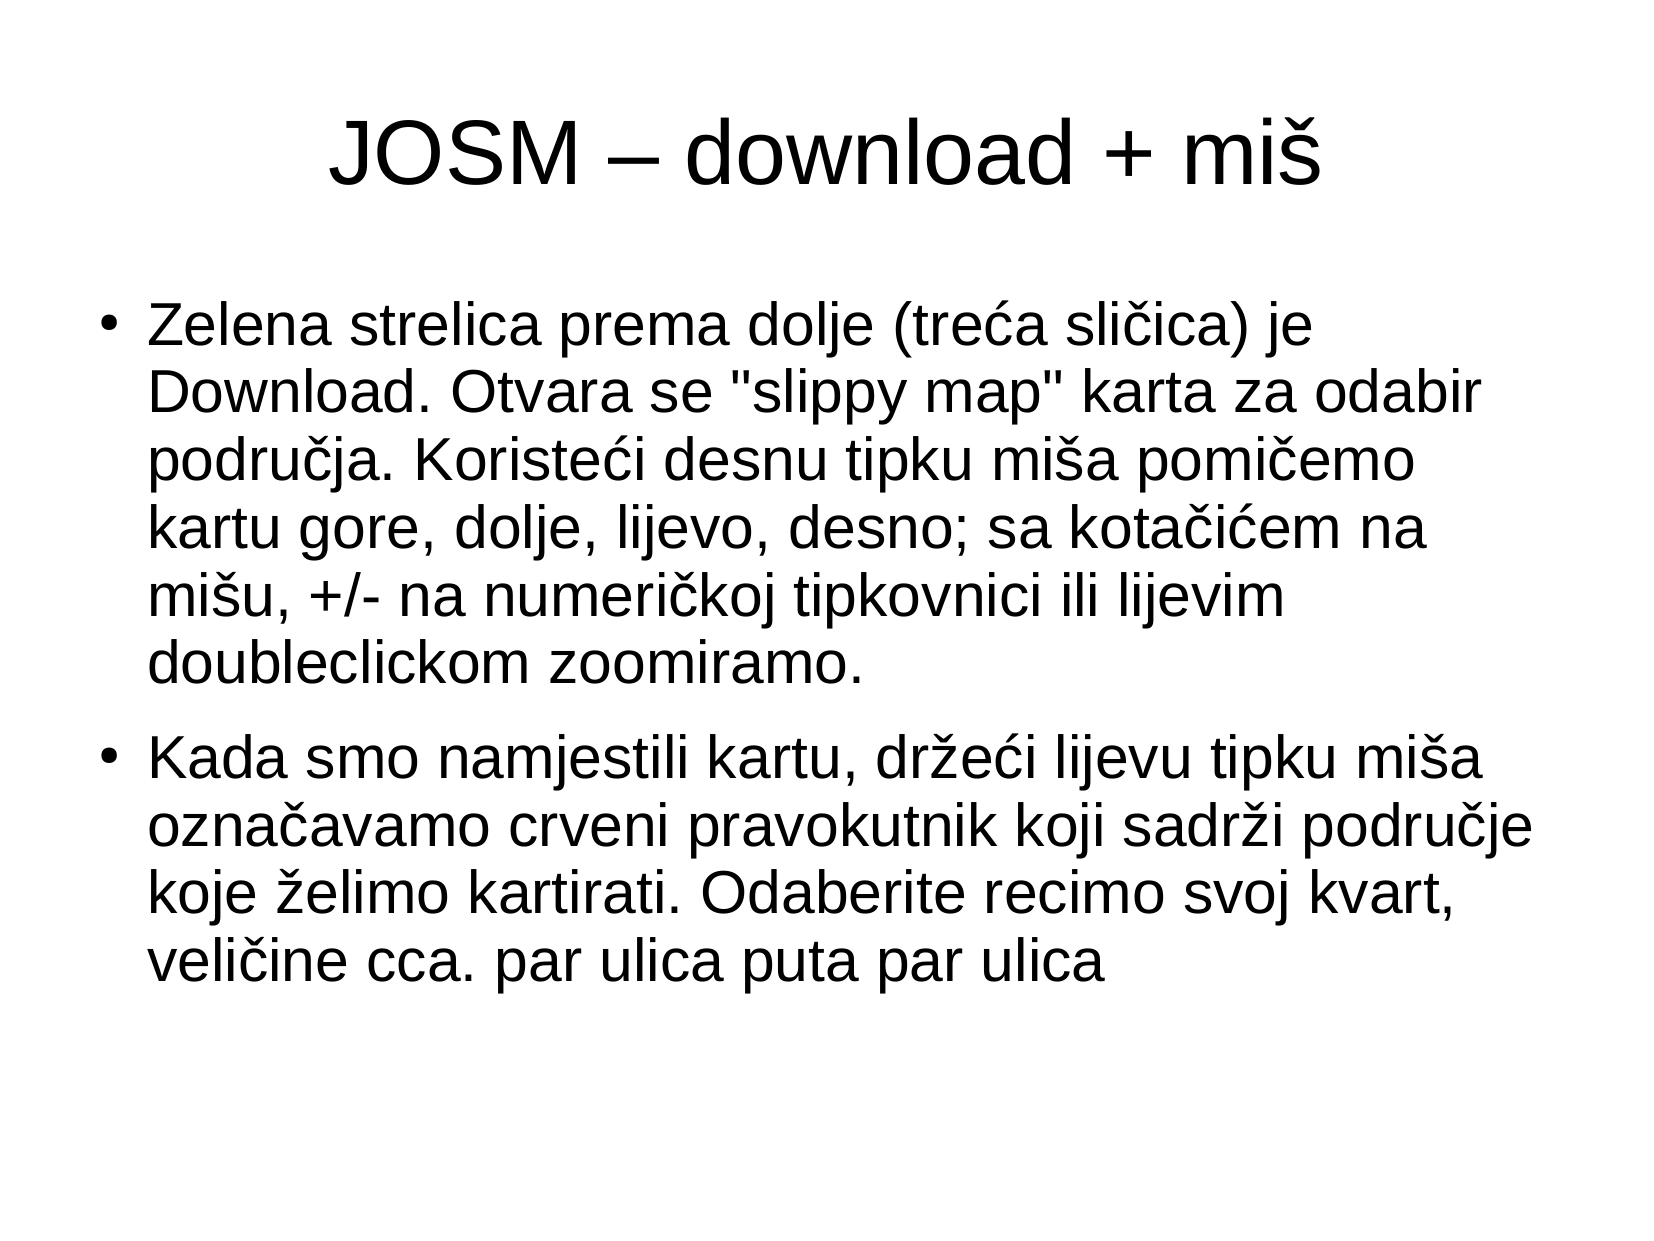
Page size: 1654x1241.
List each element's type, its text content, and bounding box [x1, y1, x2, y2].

title JOSM – download + miš [82, 49, 1571, 257]
list Zelena strelica prema dolje (treća sličica) je Download. Otvara se "slippy map" karta za odabir područja. Koristeći desnu tipku miša pomičemo kartu gore, dolje, lijevo, desno; sa kotačićem na mišu, +/- na numeričkoj tipkovnici ili lijevim doubleclickom zoomiramo. Kada smo namjestili kartu, držeći lijevu tipku miša označavamo crveni pravokutnik koji sadrži područje koje želimo kartirati. Odaberite recimo svoj kvart, veličine cca. par ulica puta par ulica [82, 290, 1538, 1010]
